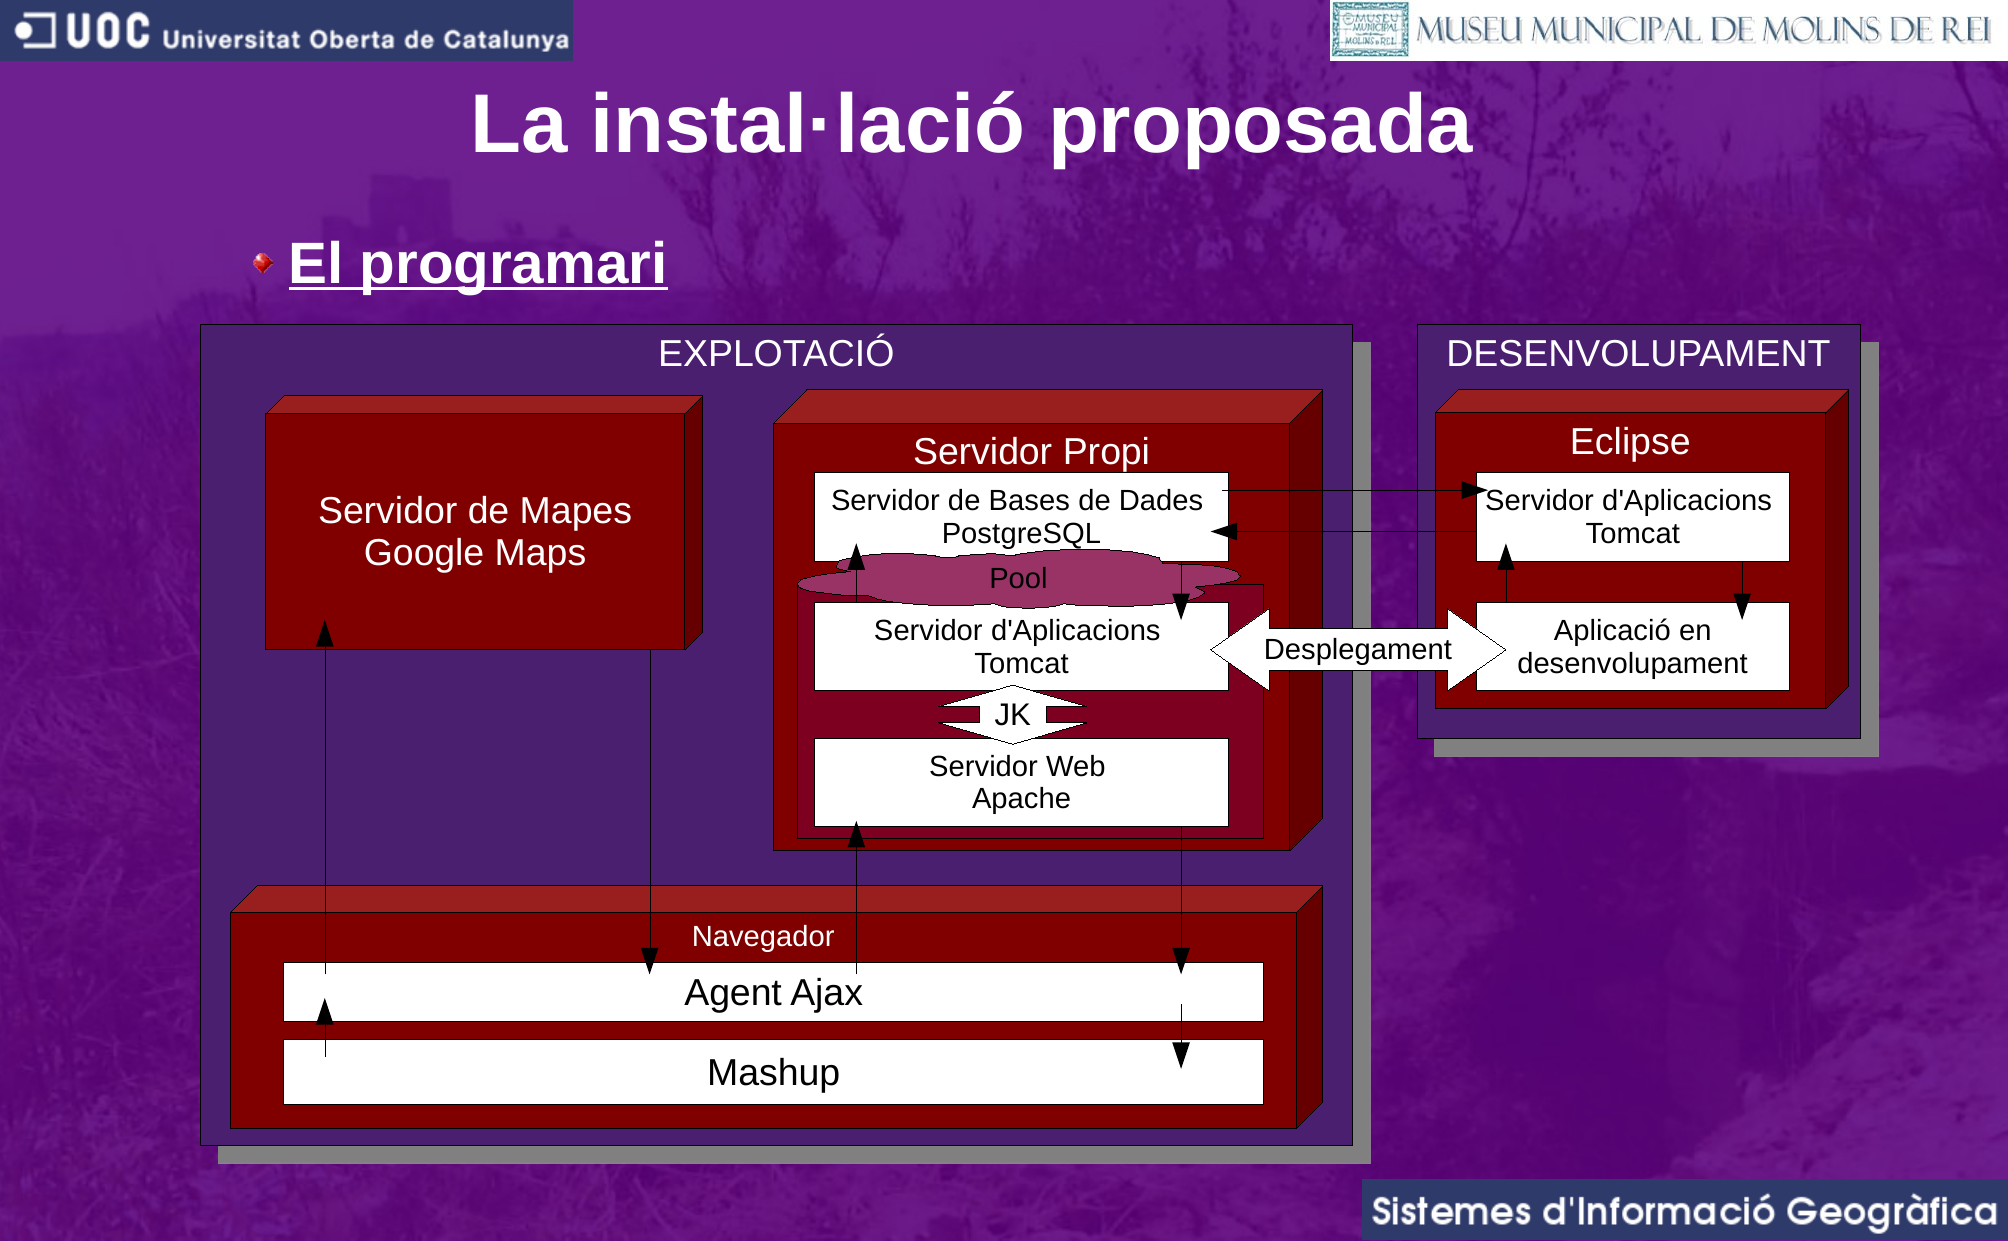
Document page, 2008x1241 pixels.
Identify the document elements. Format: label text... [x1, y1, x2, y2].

text_box [797, 585, 1264, 839]
text_box Pool [797, 549, 1241, 609]
text_box Servidor de Mapes Google Maps [265, 414, 684, 650]
text_box [1187, 584, 1264, 635]
text_box Servidor de Bases de Dades PostgreSQL [814, 472, 1229, 562]
text_box DESENVOLUPAMENT [1417, 324, 1861, 739]
text_box Desplegament [1210, 608, 1506, 691]
text_box Mashup [283, 1039, 1264, 1105]
text_box La instal·lació proposada [437, 69, 1485, 178]
text_box Agent Ajax [283, 962, 1264, 1022]
text_box Navegador [230, 913, 1296, 1129]
text_box EXPLOTACIÓ [200, 324, 1353, 1146]
text_box Servidor d'Aplicacions Tomcat [1476, 472, 1790, 562]
text_box Aplicació en desenvolupament [1476, 602, 1790, 691]
picture [0, 0, 2008, 1241]
text_box Servidor d'Aplicacions Tomcat [814, 602, 1229, 691]
text_box Servidor Propi [773, 424, 1289, 851]
text_box Eclipse [1435, 413, 1825, 709]
text_box JK [938, 685, 1087, 745]
text_box El programari [238, 223, 683, 304]
text_box Servidor Web Apache [814, 738, 1229, 827]
